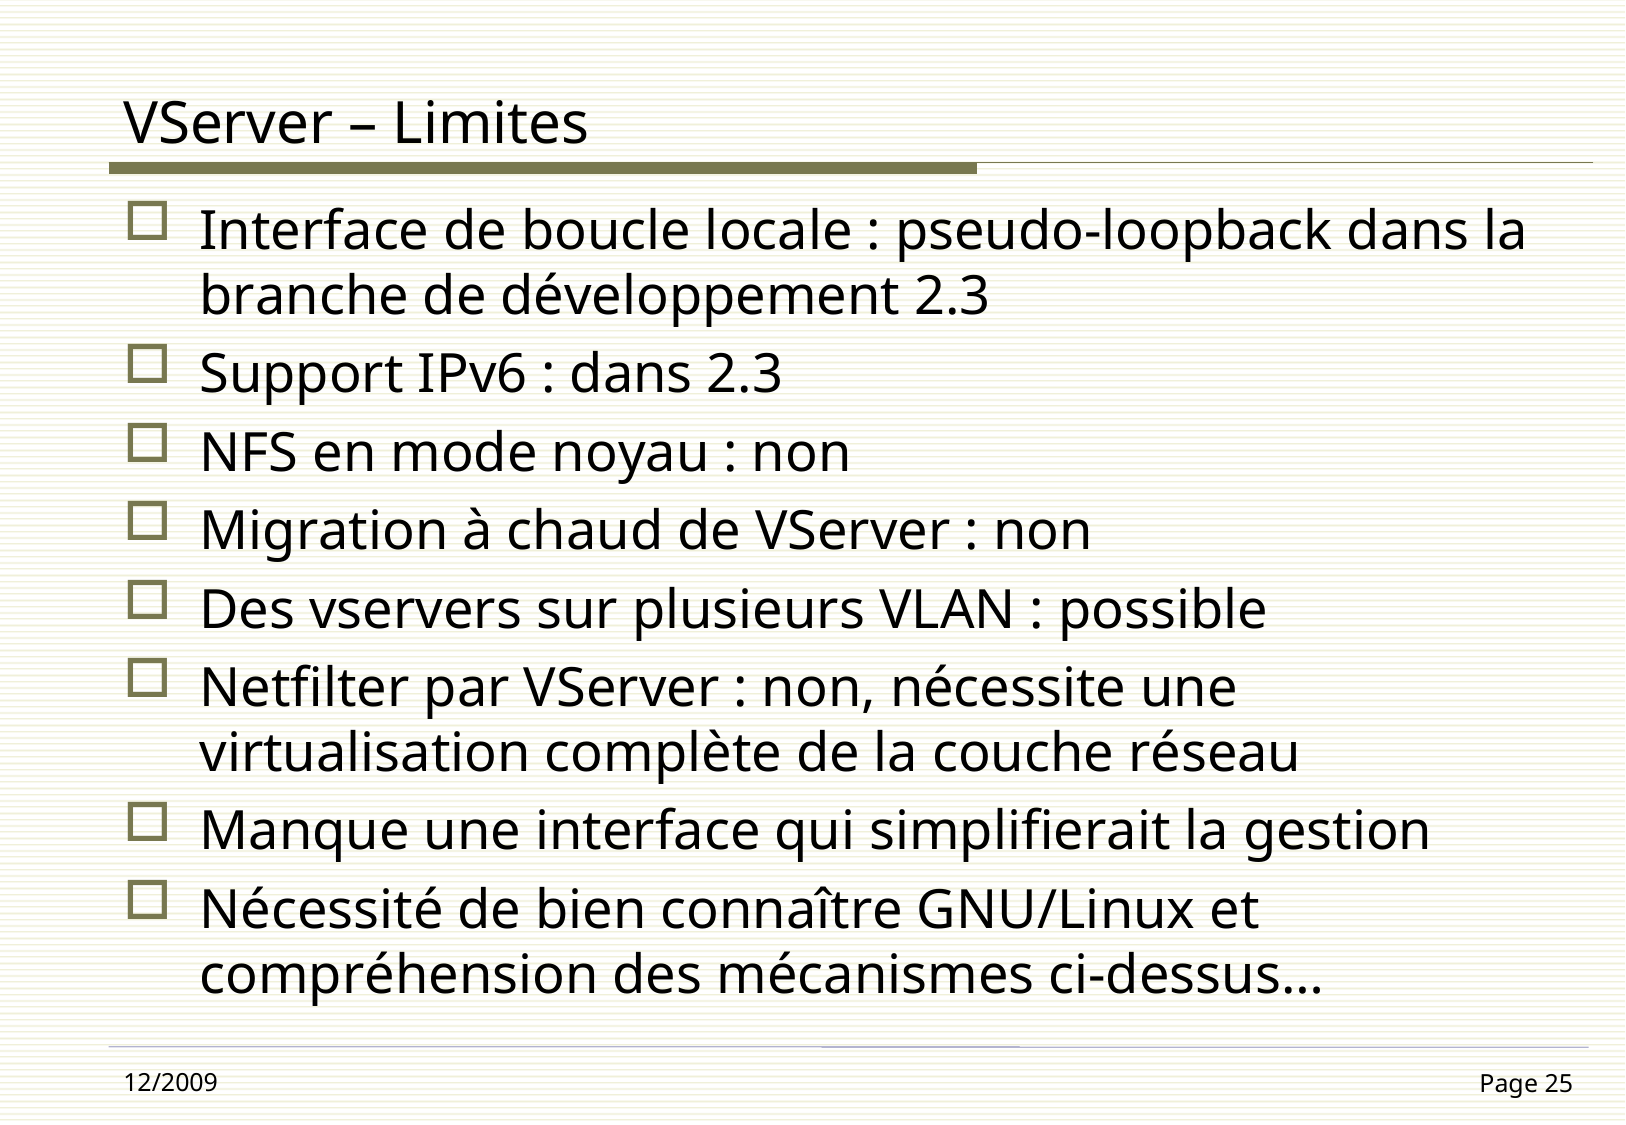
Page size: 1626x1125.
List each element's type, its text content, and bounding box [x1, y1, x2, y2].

picture [0, 0, 1626, 1125]
title VServer – Limites [108, 12, 1596, 163]
list Interface de boucle locale : pseudo-loopback dans la branche de développement 2.3 Support IPv6 : dans 2.3 NFS en mode noyau : non Migration à chaud de VServer : non Des vservers sur plusieurs VLAN : possible Netfilter par VServer : non, nécessite une virtualisation complète de la couche réseau Manque une interface qui simplifierait la gestion Nécessité de bien connaître GNU/Linux et compréhension des mécanismes ci-dessus… [108, 187, 1595, 1035]
